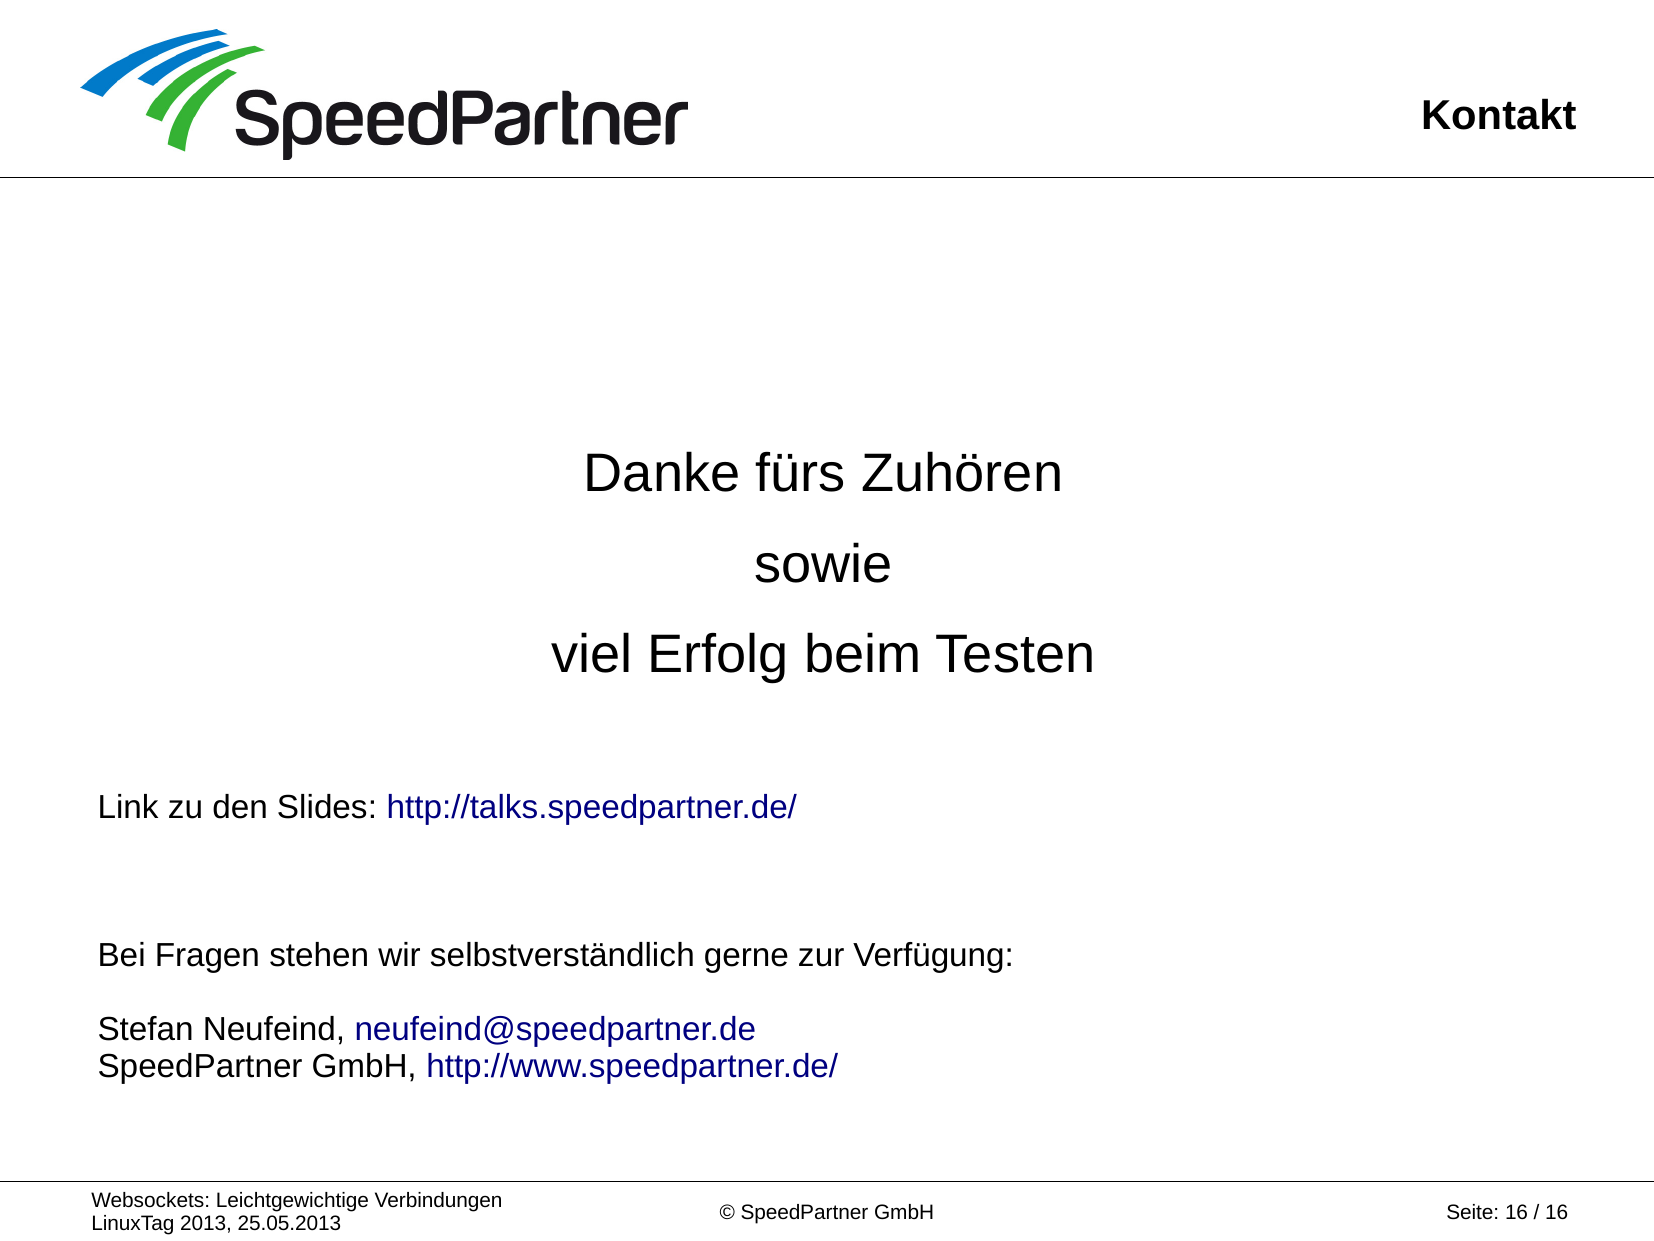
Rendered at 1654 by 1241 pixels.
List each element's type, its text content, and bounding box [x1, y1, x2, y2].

title Kontakt [602, 70, 1577, 160]
picture [80, 29, 688, 160]
text_box Danke fürs Zuhören sowie viel Erfolg beim Testen Link zu den Slides: http://talks.speedpartner.de/ Bei Fragen stehen wir selbstverständlich gerne zur Verfügung: Stefan Neufeind, neufeind@speedpartner.de SpeedPartner GmbH, http://www.speedpartner.de/ [82, 253, 1565, 1152]
